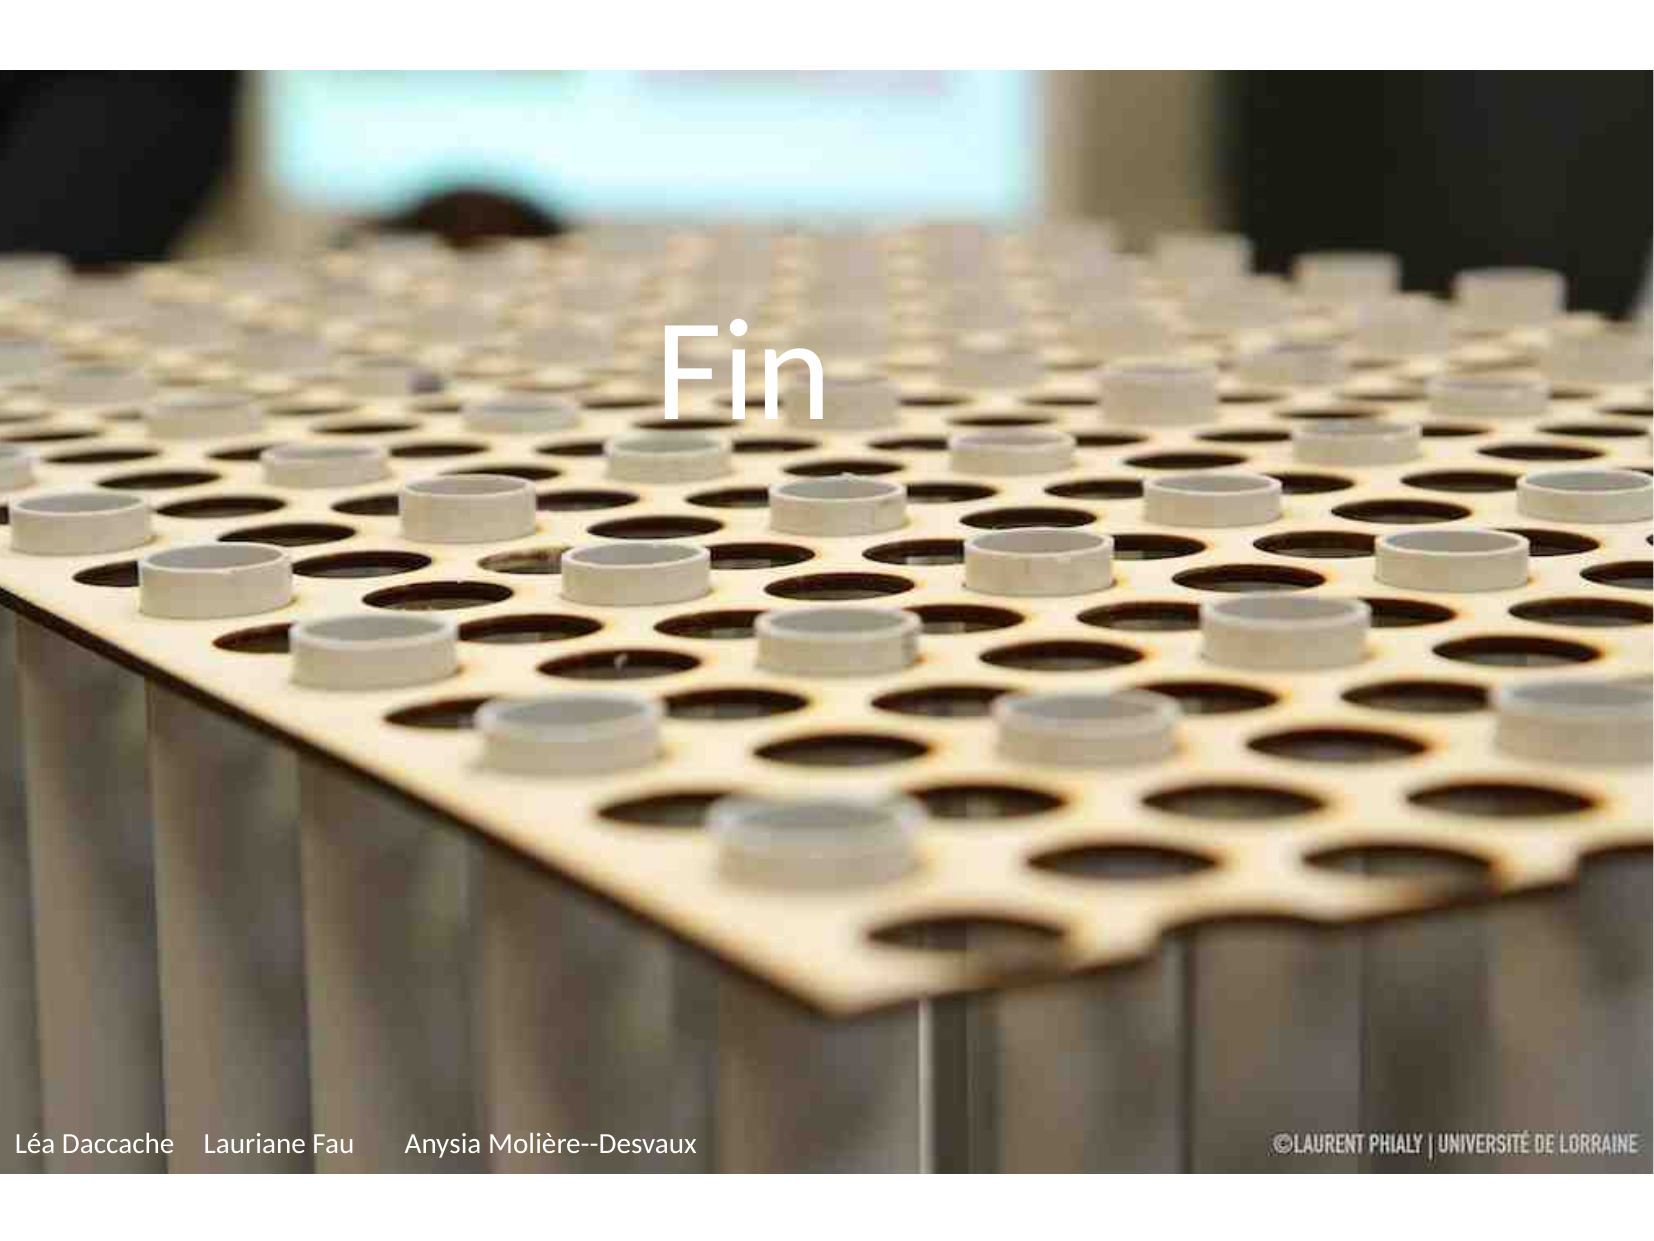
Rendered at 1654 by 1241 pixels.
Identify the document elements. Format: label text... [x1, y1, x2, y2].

text_box Lauriane Fau [188, 1124, 389, 1174]
picture [0, 70, 1654, 1174]
text_box Fin [484, 303, 1004, 489]
text_box Léa Daccache [0, 1124, 188, 1174]
text_box Anysia Molière--Desvaux [389, 1124, 898, 1224]
